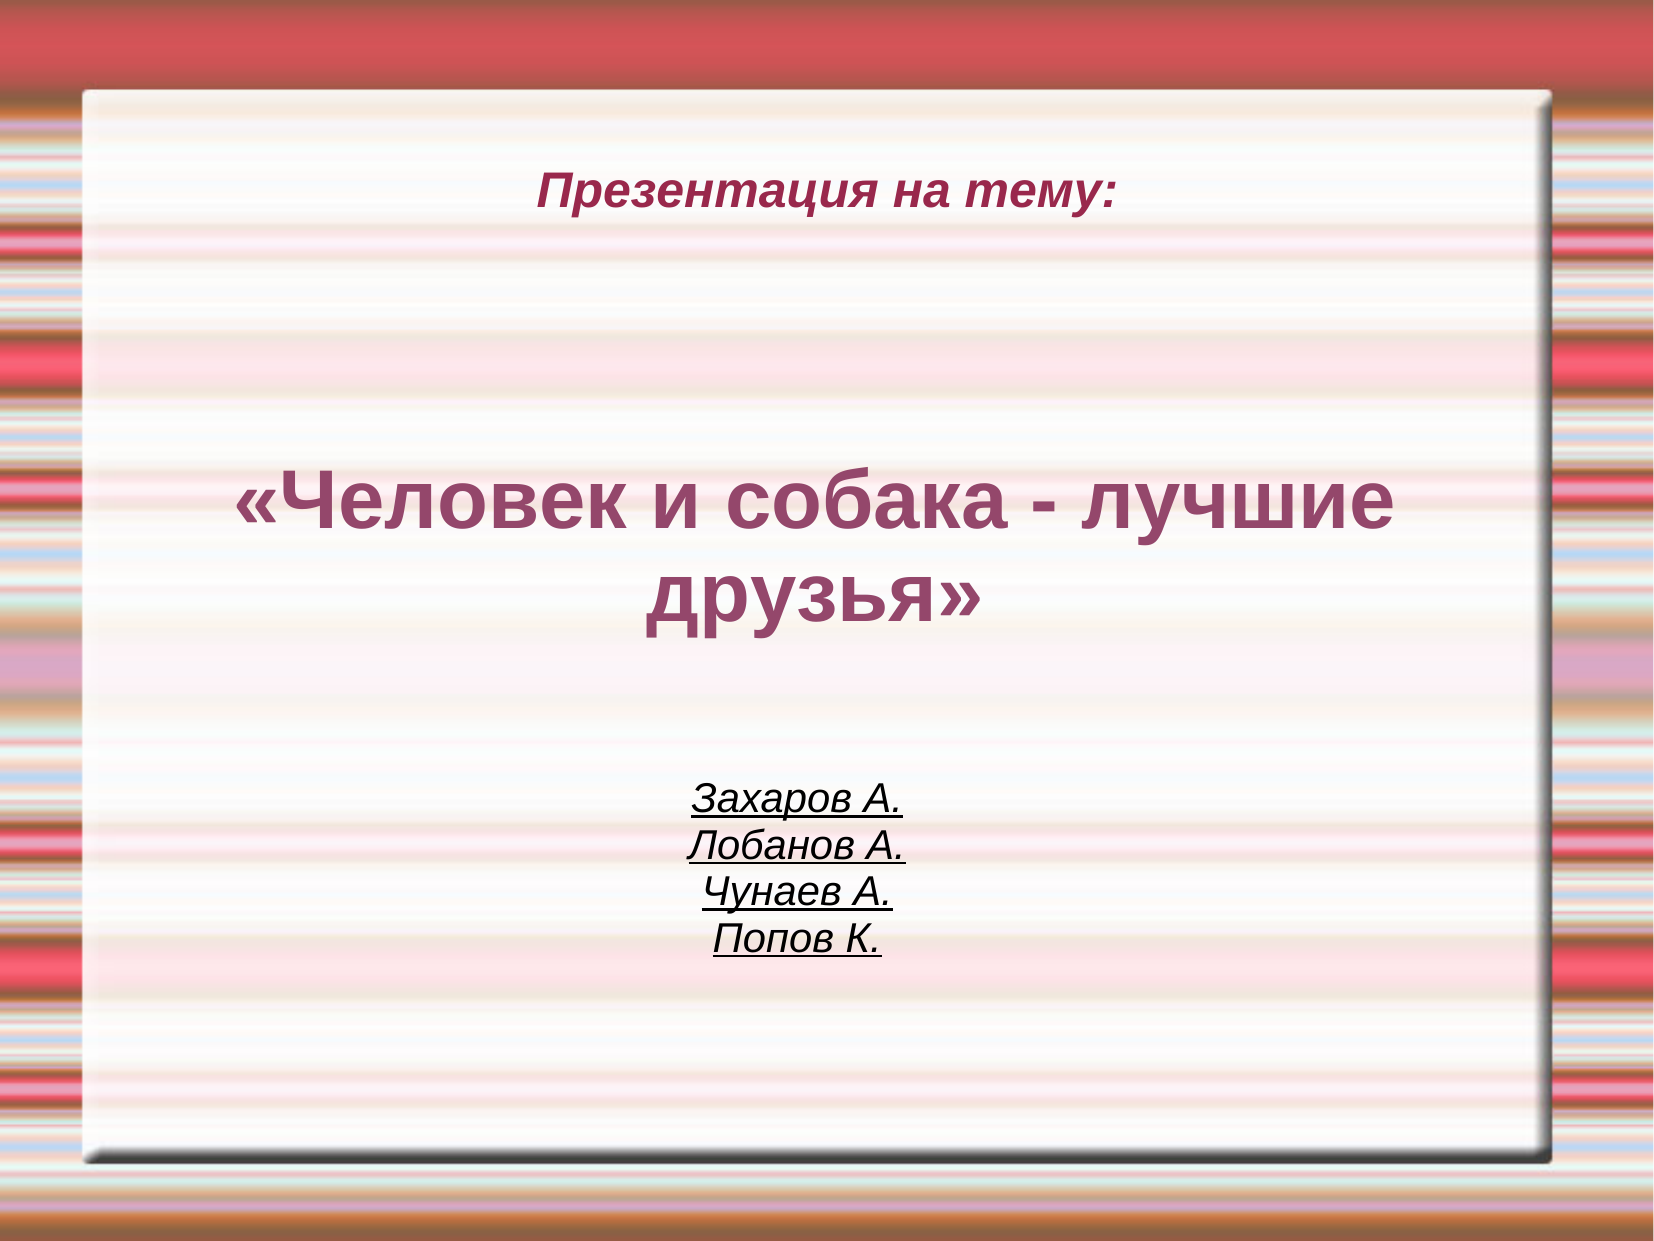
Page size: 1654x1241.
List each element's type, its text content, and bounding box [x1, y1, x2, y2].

text_box Захаров А. Лобанов А. Чунаев А. Попов К. [177, 767, 1418, 969]
subtitle «Человек и собака - лучшие друзья» [124, 354, 1506, 739]
title Презентация на тему: [121, 114, 1534, 322]
picture [0, 0, 1654, 1241]
